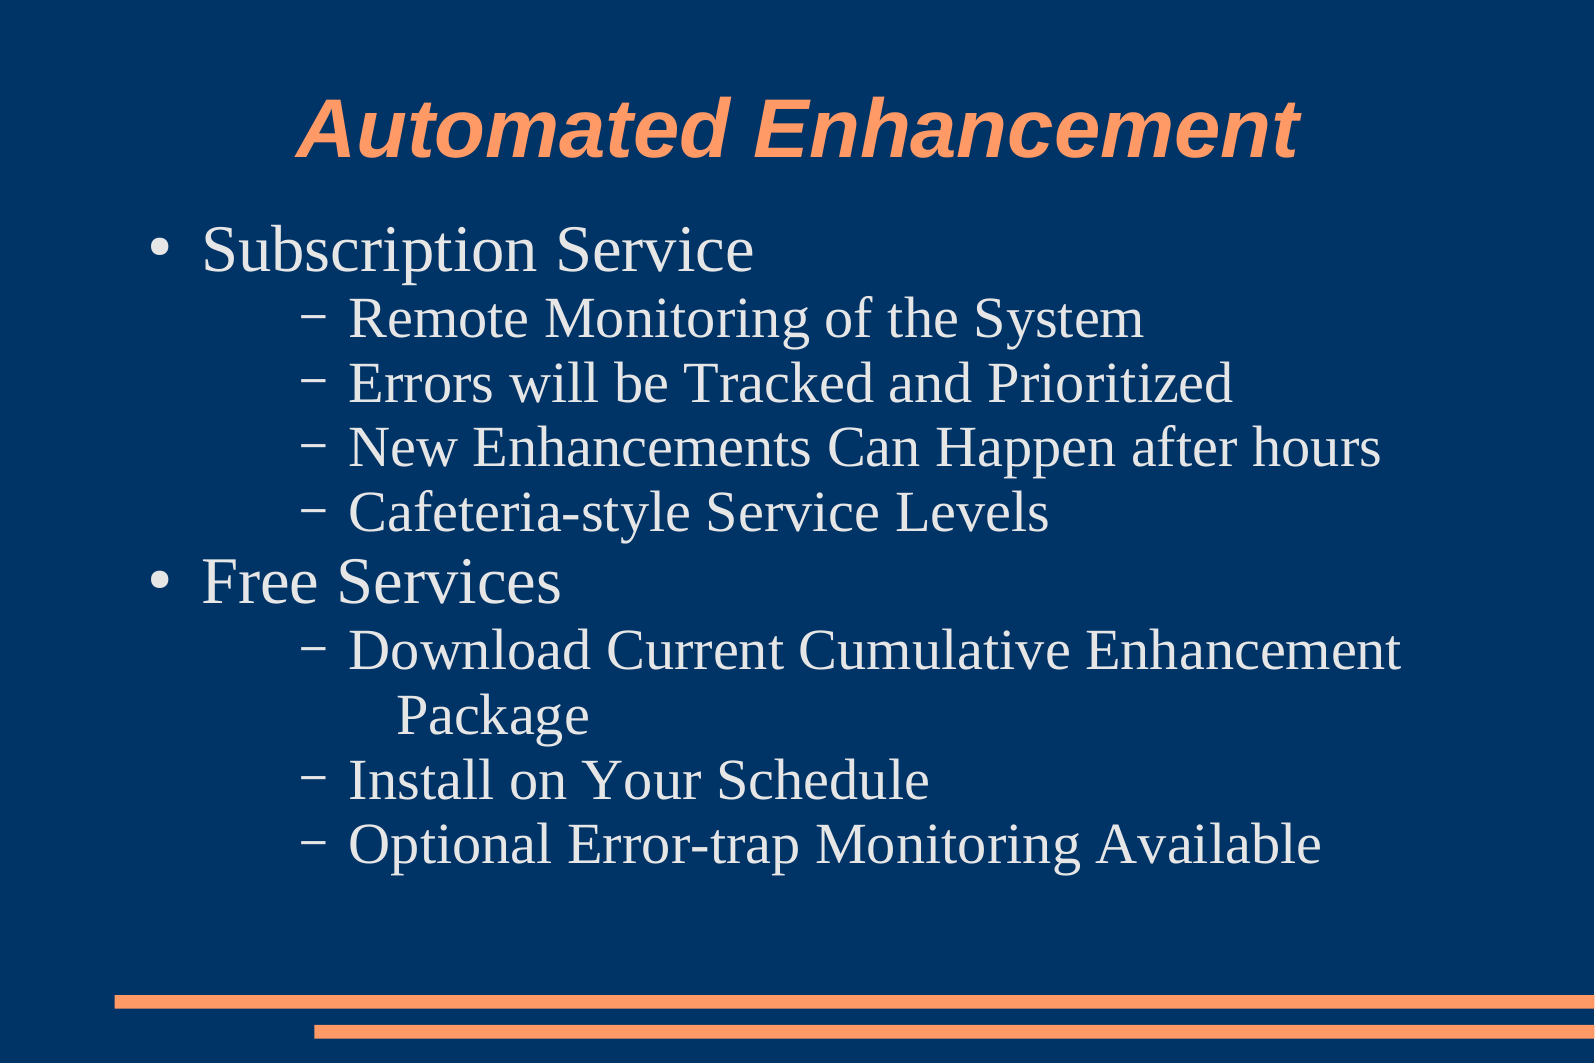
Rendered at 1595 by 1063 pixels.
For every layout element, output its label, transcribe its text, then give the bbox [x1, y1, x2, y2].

title Automated Enhancement [117, 39, 1479, 211]
list Subscription Service Remote Monitoring of the System Errors will be Tracked and Prioritized New Enhancements Can Happen after hours Cafeteria-style Service Levels Free Services Download Current Cumulative Enhancement Package Install on Your Schedule Optional Error-trap Monitoring Available [112, 211, 1501, 938]
